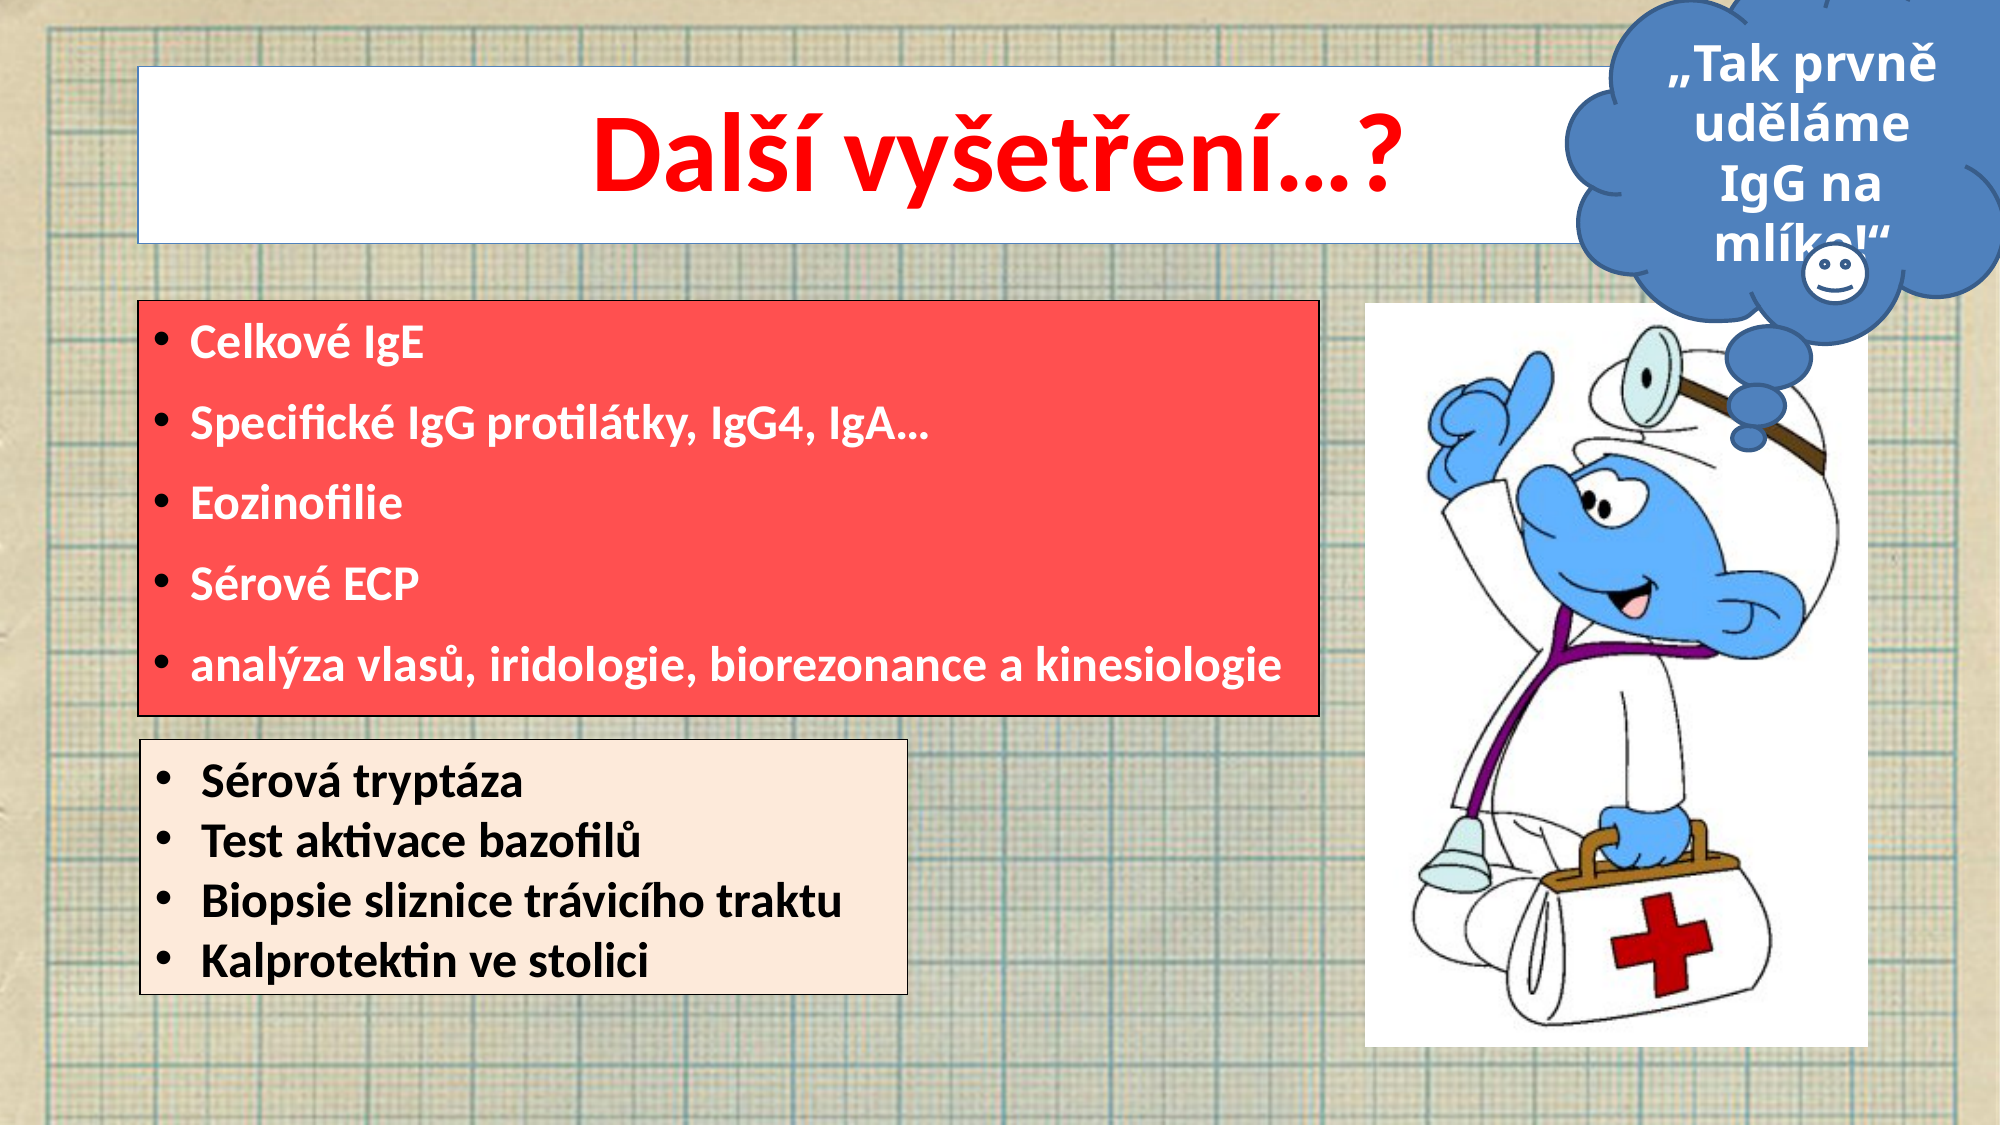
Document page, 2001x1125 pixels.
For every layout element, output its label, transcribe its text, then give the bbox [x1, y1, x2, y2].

picture [1701, 0, 1736, 10]
text_box [1803, 243, 1868, 304]
picture [0, 0, 2000, 1125]
text_box Sérová tryptáza Test aktivace bazofilů Biopsie sliznice trávicího traktu Kalprotektin ve stolici [140, 740, 908, 995]
text_box Další vyšetření…? [137, 66, 1611, 244]
text_box „Tak prvně uděláme IgG na mlíko!“ [1566, 0, 2000, 451]
list Celkové IgE Specifické IgG protilátky, IgG4, IgA… Eozinofilie Sérové ECP analýza vlasů, iridologie, biorezonance a kinesiologie [137, 300, 1319, 717]
